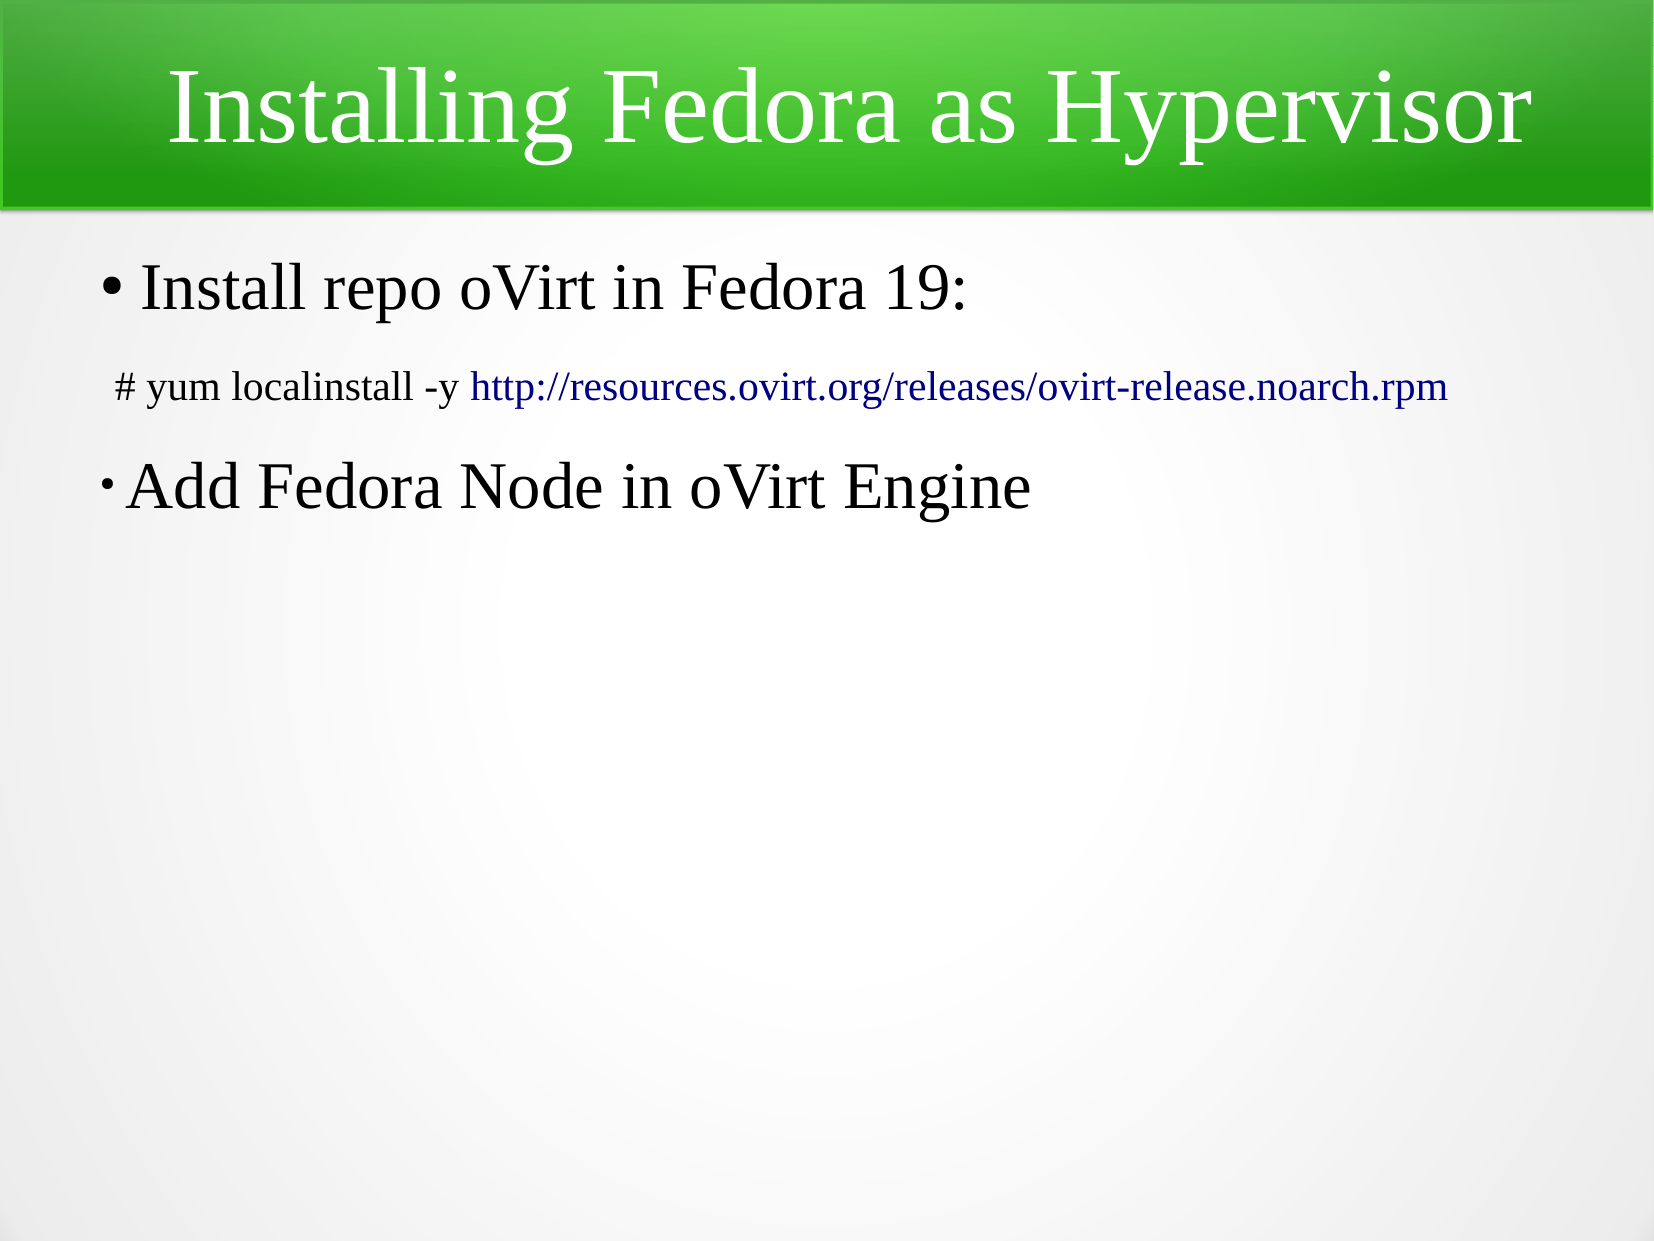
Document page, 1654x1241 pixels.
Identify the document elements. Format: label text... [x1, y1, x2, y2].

list Install repo oVirt in Fedora 19: # yum localinstall -y http://resources.ovirt.org/releases/ovirt-release.noarch.rpm Add Fedora Node in oVirt Engine [82, 249, 1538, 1163]
title Installing Fedora as Hypervisor [86, 11, 1576, 200]
